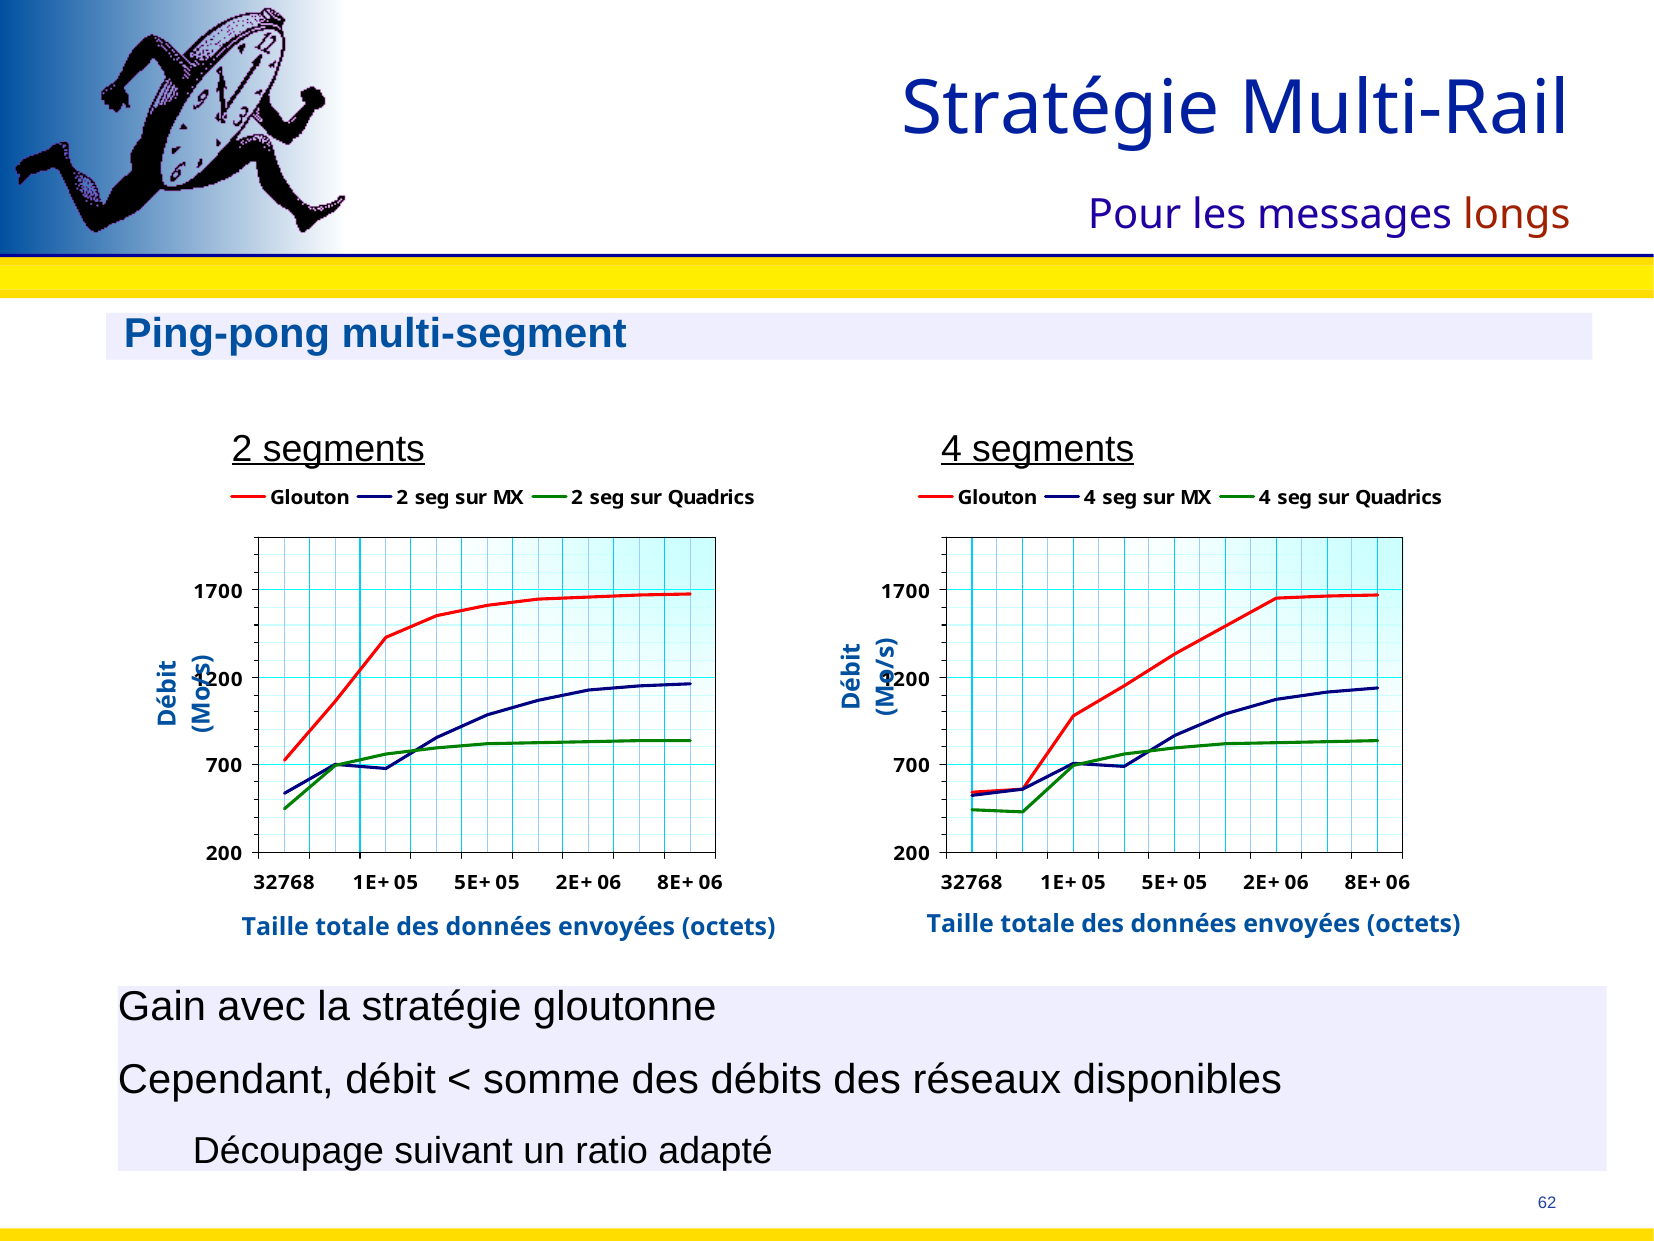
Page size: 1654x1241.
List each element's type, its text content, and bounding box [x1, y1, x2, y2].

text_box Taille totale des données envoyées (octets) [911, 898, 1477, 948]
chart [861, 473, 1524, 916]
list Ping-pong multi-segment [106, 312, 1593, 360]
text_box Débit (Mo/s) [141, 609, 205, 779]
chart [173, 473, 837, 916]
text_box Gain avec la stratégie gloutonne Cependant, débit < somme des débits des réseaux disponibles Découpage suivant un ratio adapté [117, 986, 1607, 1171]
text_box Débit (Mo/s) [824, 592, 889, 762]
picture [14, 0, 353, 245]
text_box Taille totale des données envoyées (octets) [226, 900, 792, 950]
title Stratégie Multi-Rail Pour les messages longs [372, 49, 1571, 257]
text_box 4 segments [926, 419, 1150, 477]
text_box 2 segments [216, 419, 441, 477]
